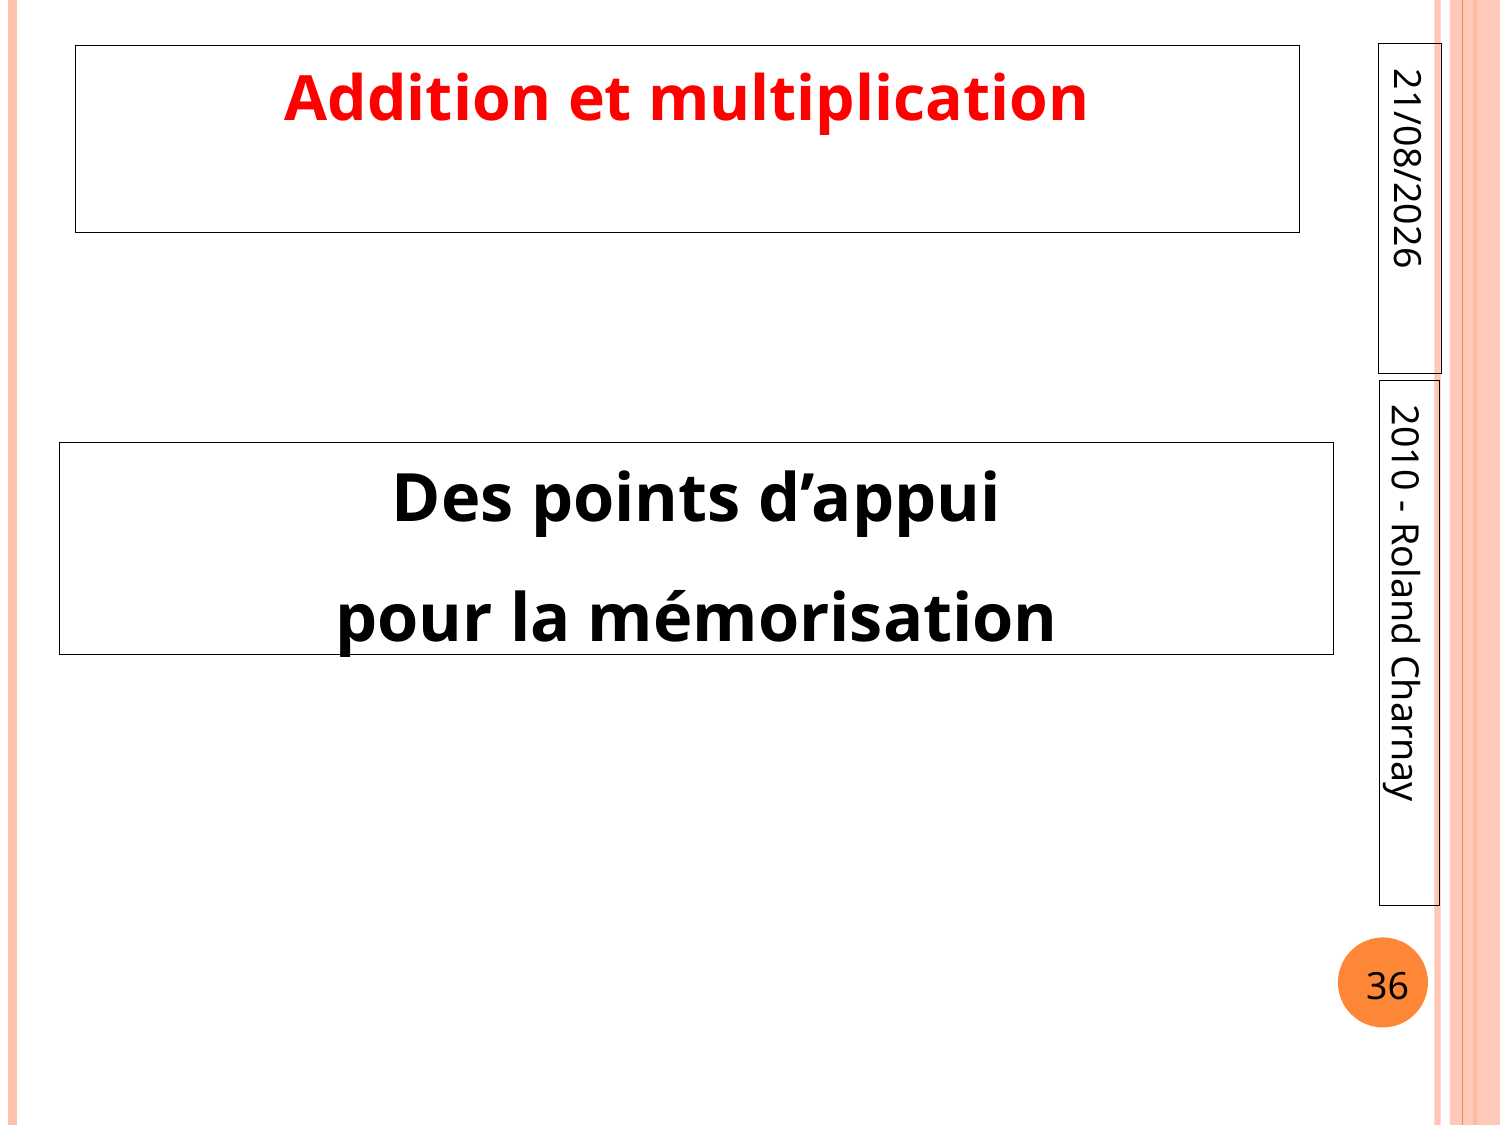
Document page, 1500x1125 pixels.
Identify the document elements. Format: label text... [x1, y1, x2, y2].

text_box <numéro> [1351, 952, 1452, 1038]
title Addition et multiplication [75, 45, 1300, 233]
list Des points d’appui pour la mémorisation [59, 442, 1334, 655]
